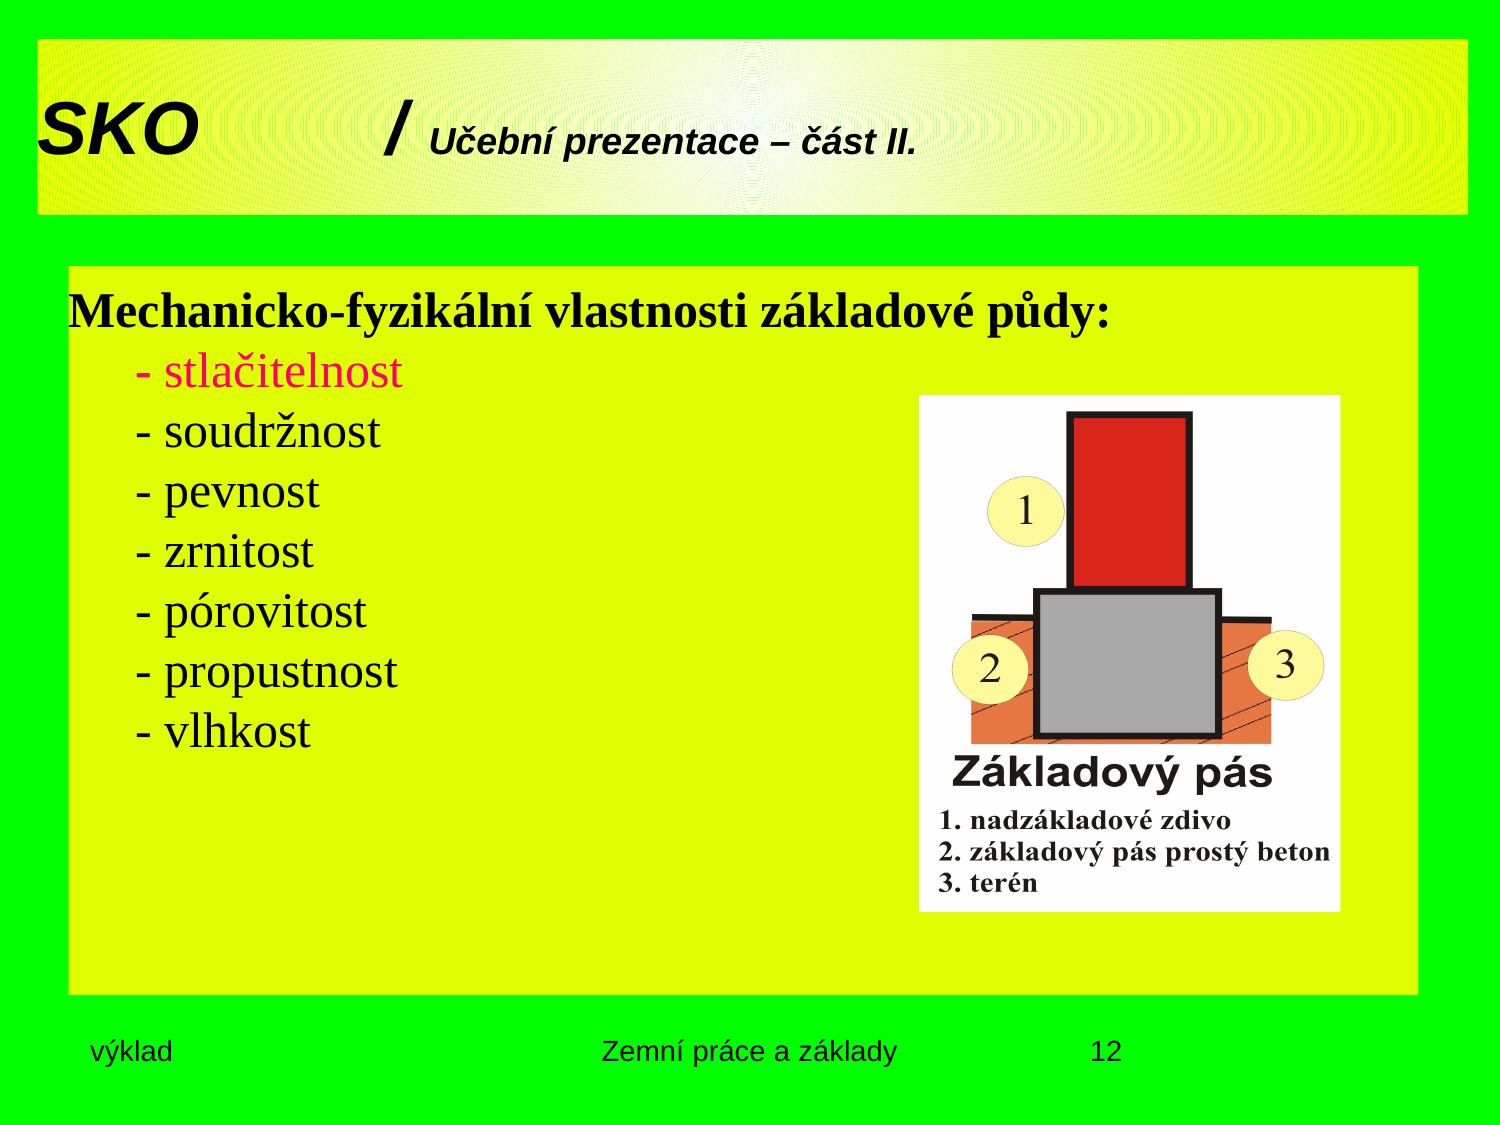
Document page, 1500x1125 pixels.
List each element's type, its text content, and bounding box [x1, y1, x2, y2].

text_box Zemní práce a základy [512, 1024, 988, 1103]
picture [919, 395, 1341, 912]
text_box Mechanicko-fyzikální vlastnosti základové půdy: - stlačitelnost - soudržnost - pevnost - zrnitost - pórovitost - propustnost - vlhkost [68, 266, 1419, 996]
text_box [1074, 1024, 1426, 1103]
text_box SKO / Učební prezentace – část II. [38, 40, 1468, 214]
text_box výklad [75, 1024, 426, 1103]
